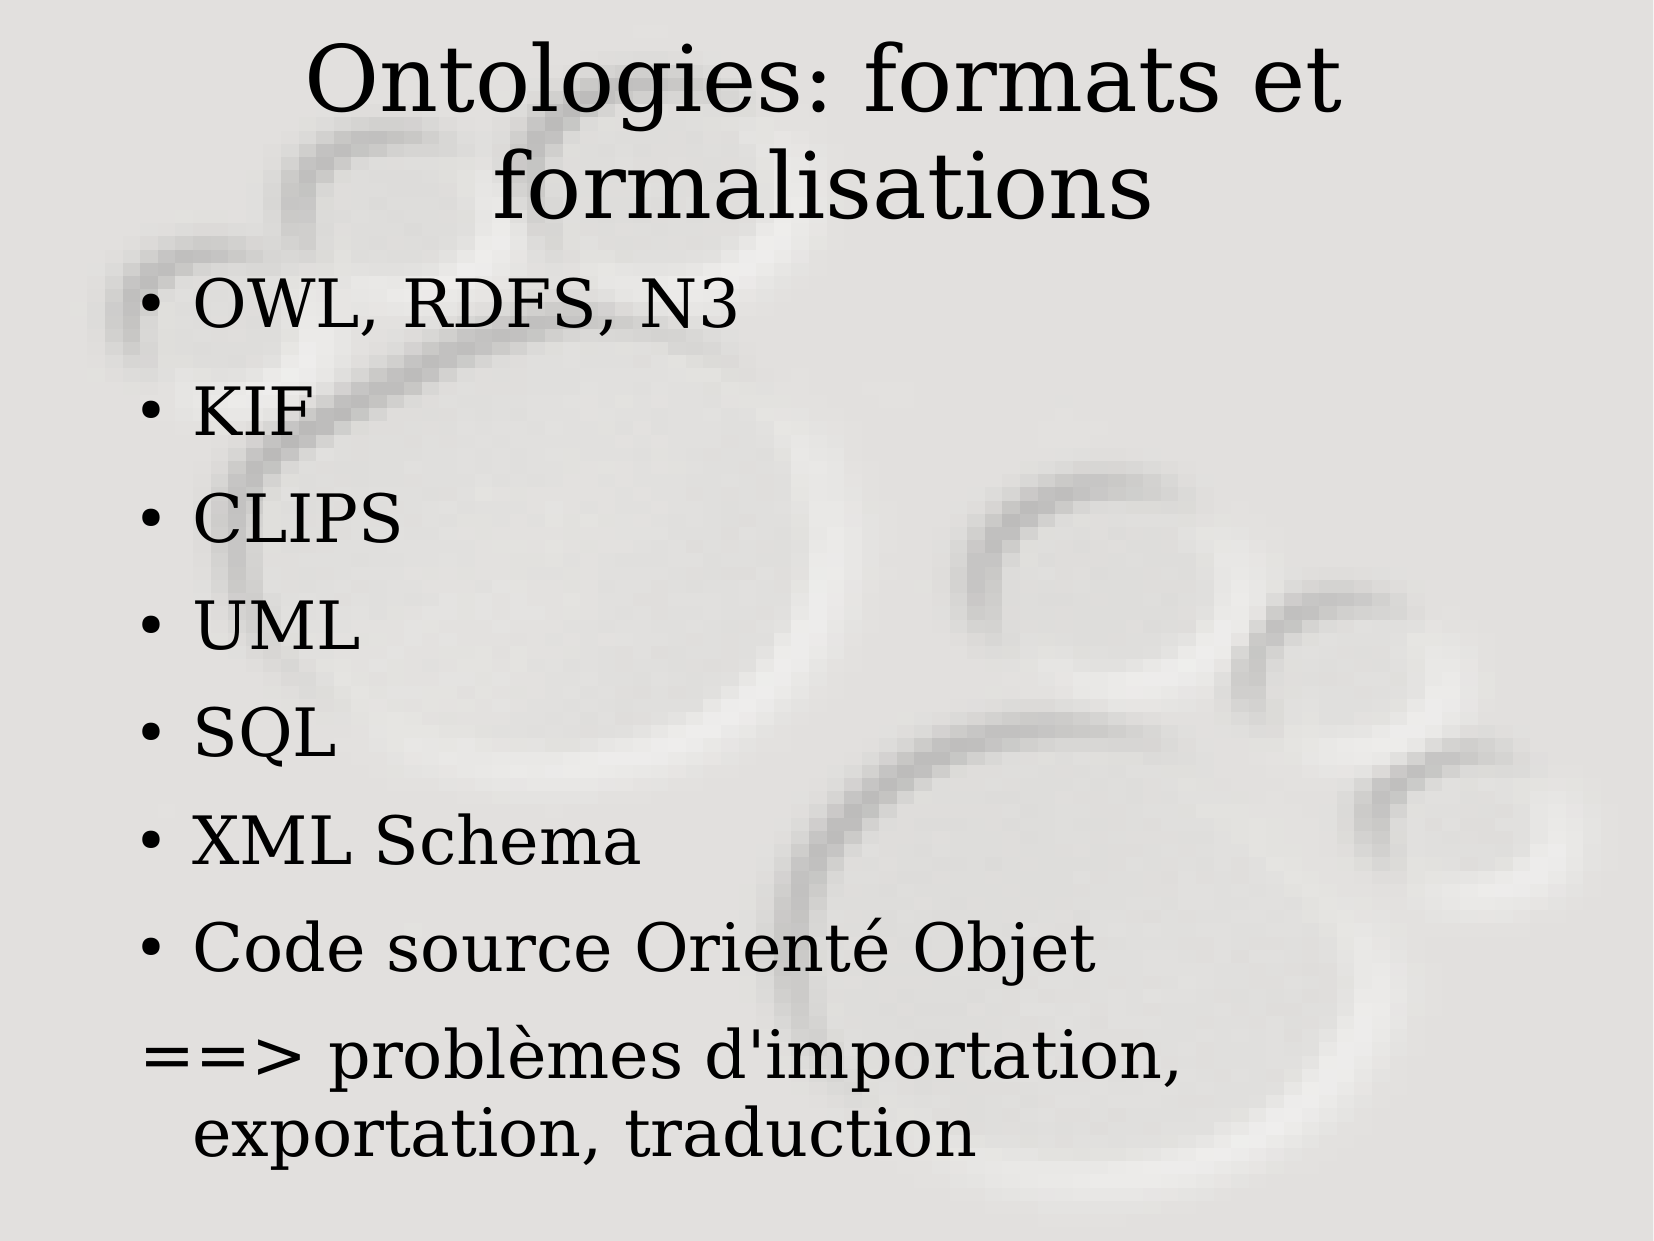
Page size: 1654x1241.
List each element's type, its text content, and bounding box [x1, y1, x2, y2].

list OWL, RDFS, N3 KIF CLIPS UML SQL XML Schema Code source Orienté Objet ==> problèmes d'importation, exportation, traduction [121, 265, 1534, 1203]
picture [0, 0, 1654, 1241]
title Ontologies: formats et formalisations [118, 26, 1531, 241]
